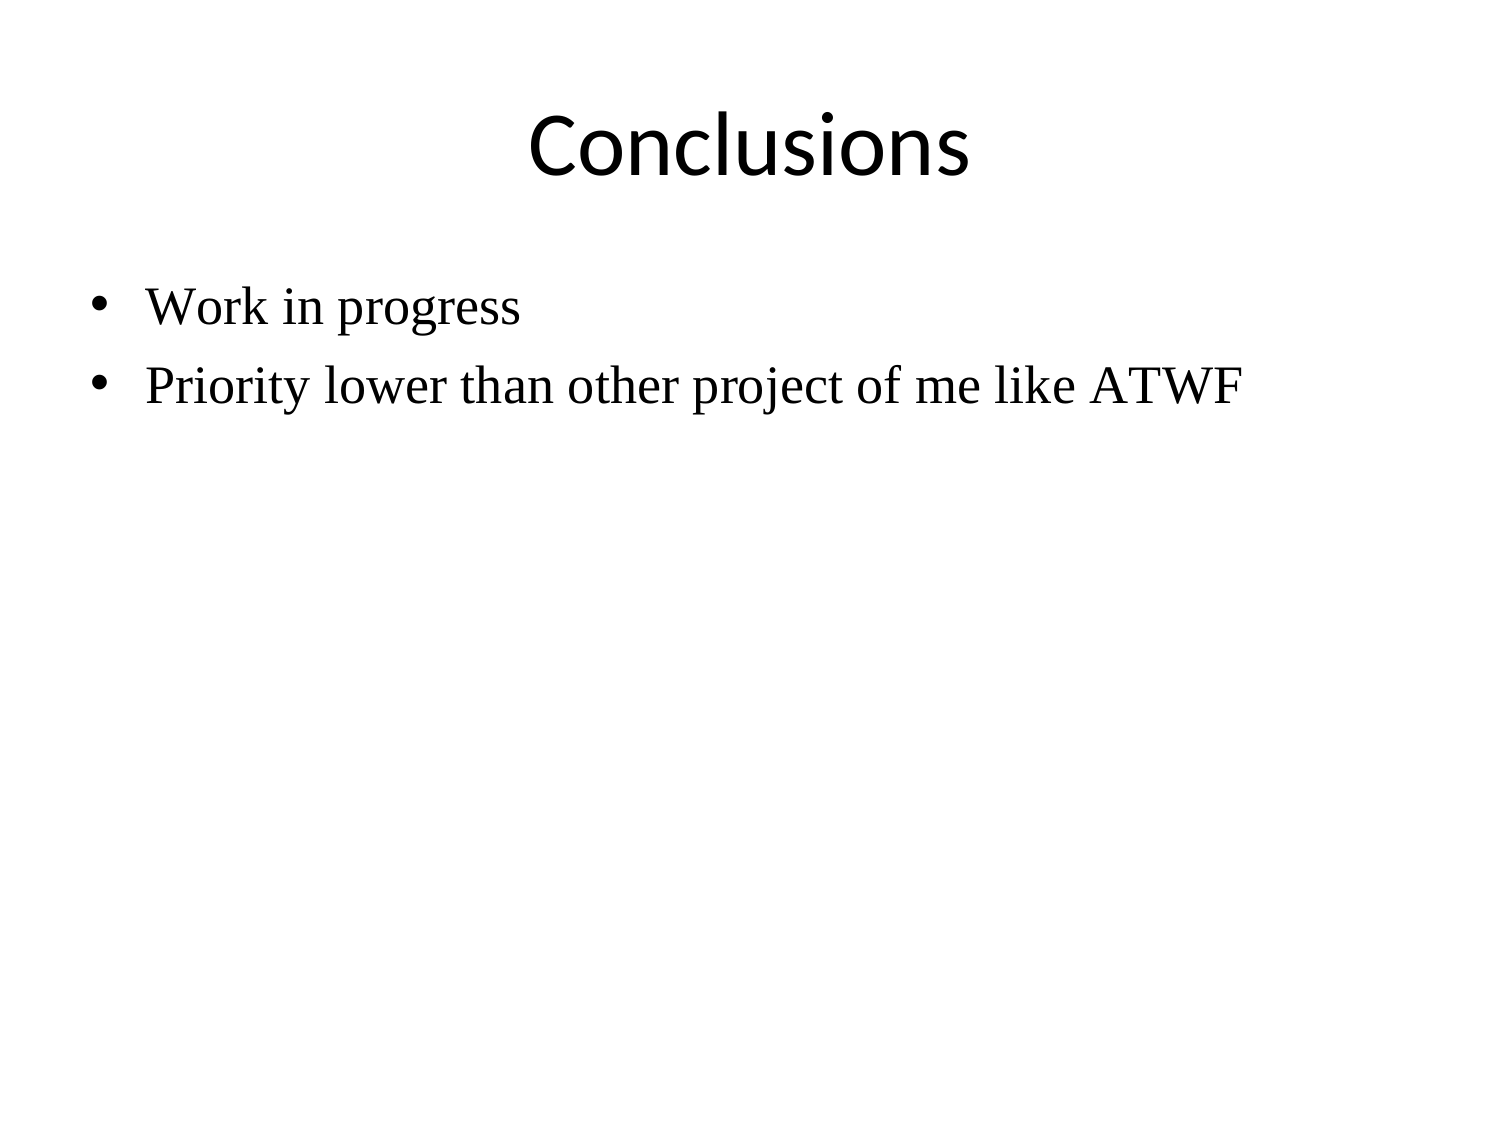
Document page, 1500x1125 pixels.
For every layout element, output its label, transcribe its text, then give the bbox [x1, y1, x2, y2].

text_box Conclusions [75, 45, 1426, 233]
text_box Work in progress Priority lower than other project of me like ATWF [75, 262, 1426, 1005]
